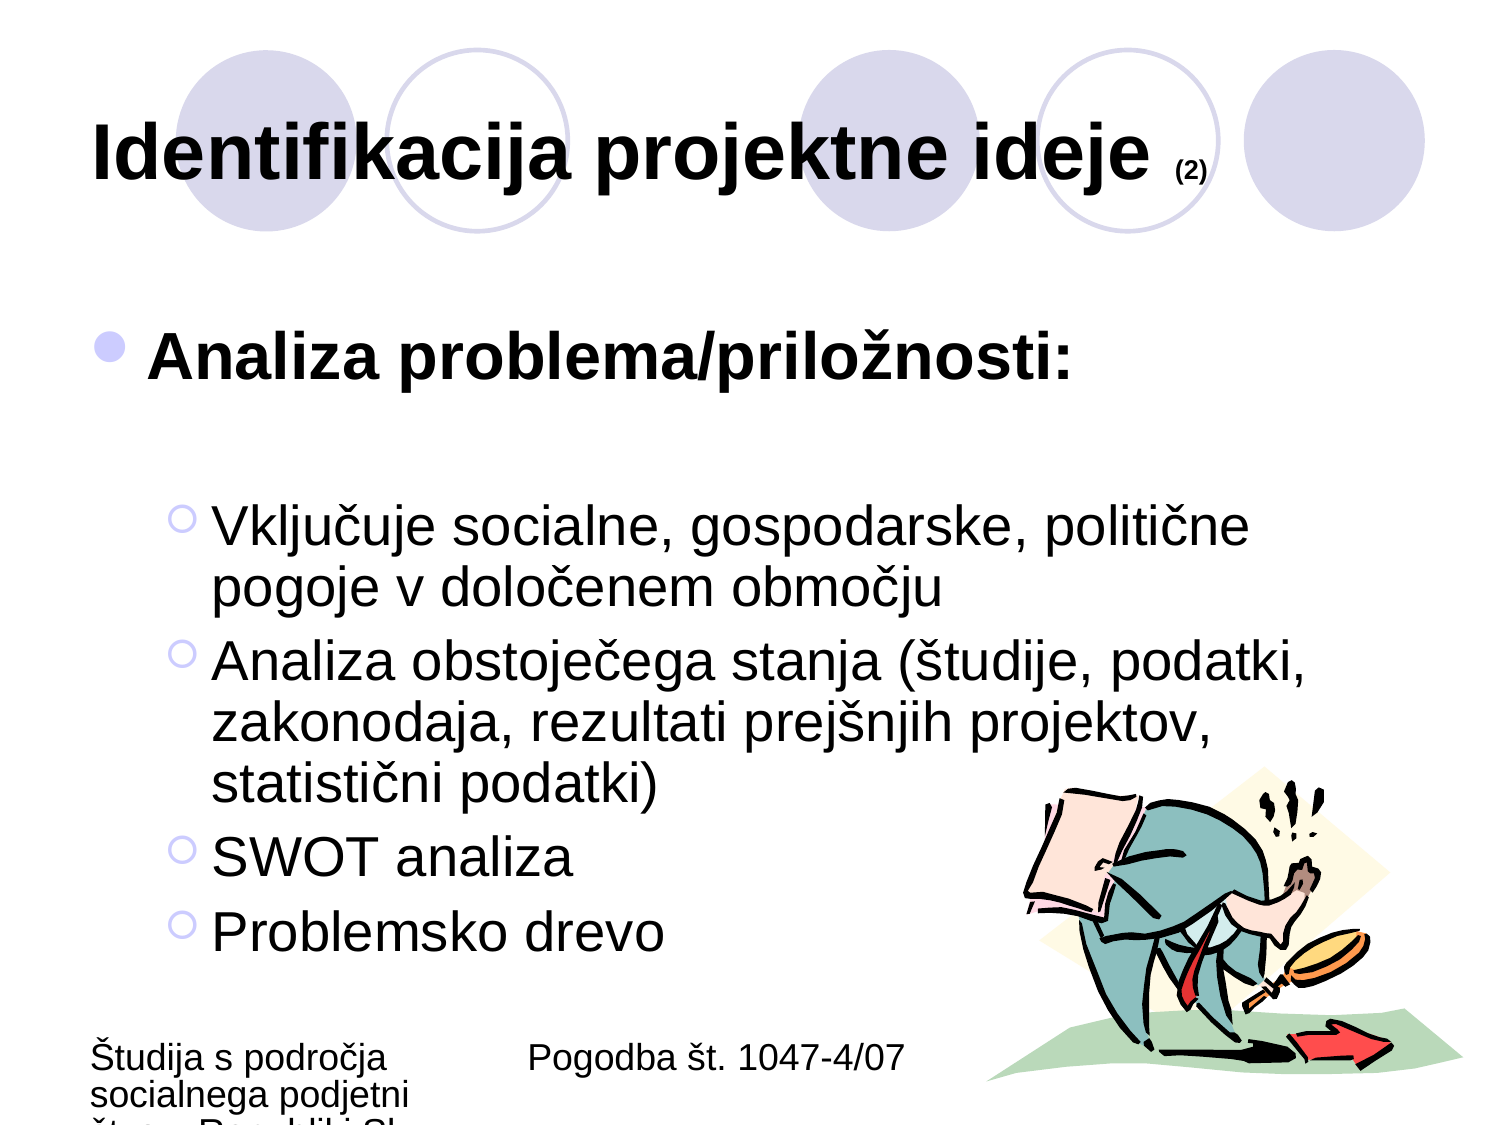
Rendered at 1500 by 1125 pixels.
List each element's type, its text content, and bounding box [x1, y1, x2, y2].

title Identifikacija projektne ideje (2) [76, 66, 1427, 231]
picture [986, 763, 1467, 1085]
list Analiza problema/priložnosti: Vključuje socialne, gospodarske, politične pogoje v določenem območju Analiza obstoječega stanja (študije, podatki, zakonodaja, rezultati prejšnjih projektov, statistični podatki) SWOT analiza Problemsko drevo [75, 314, 1426, 1060]
